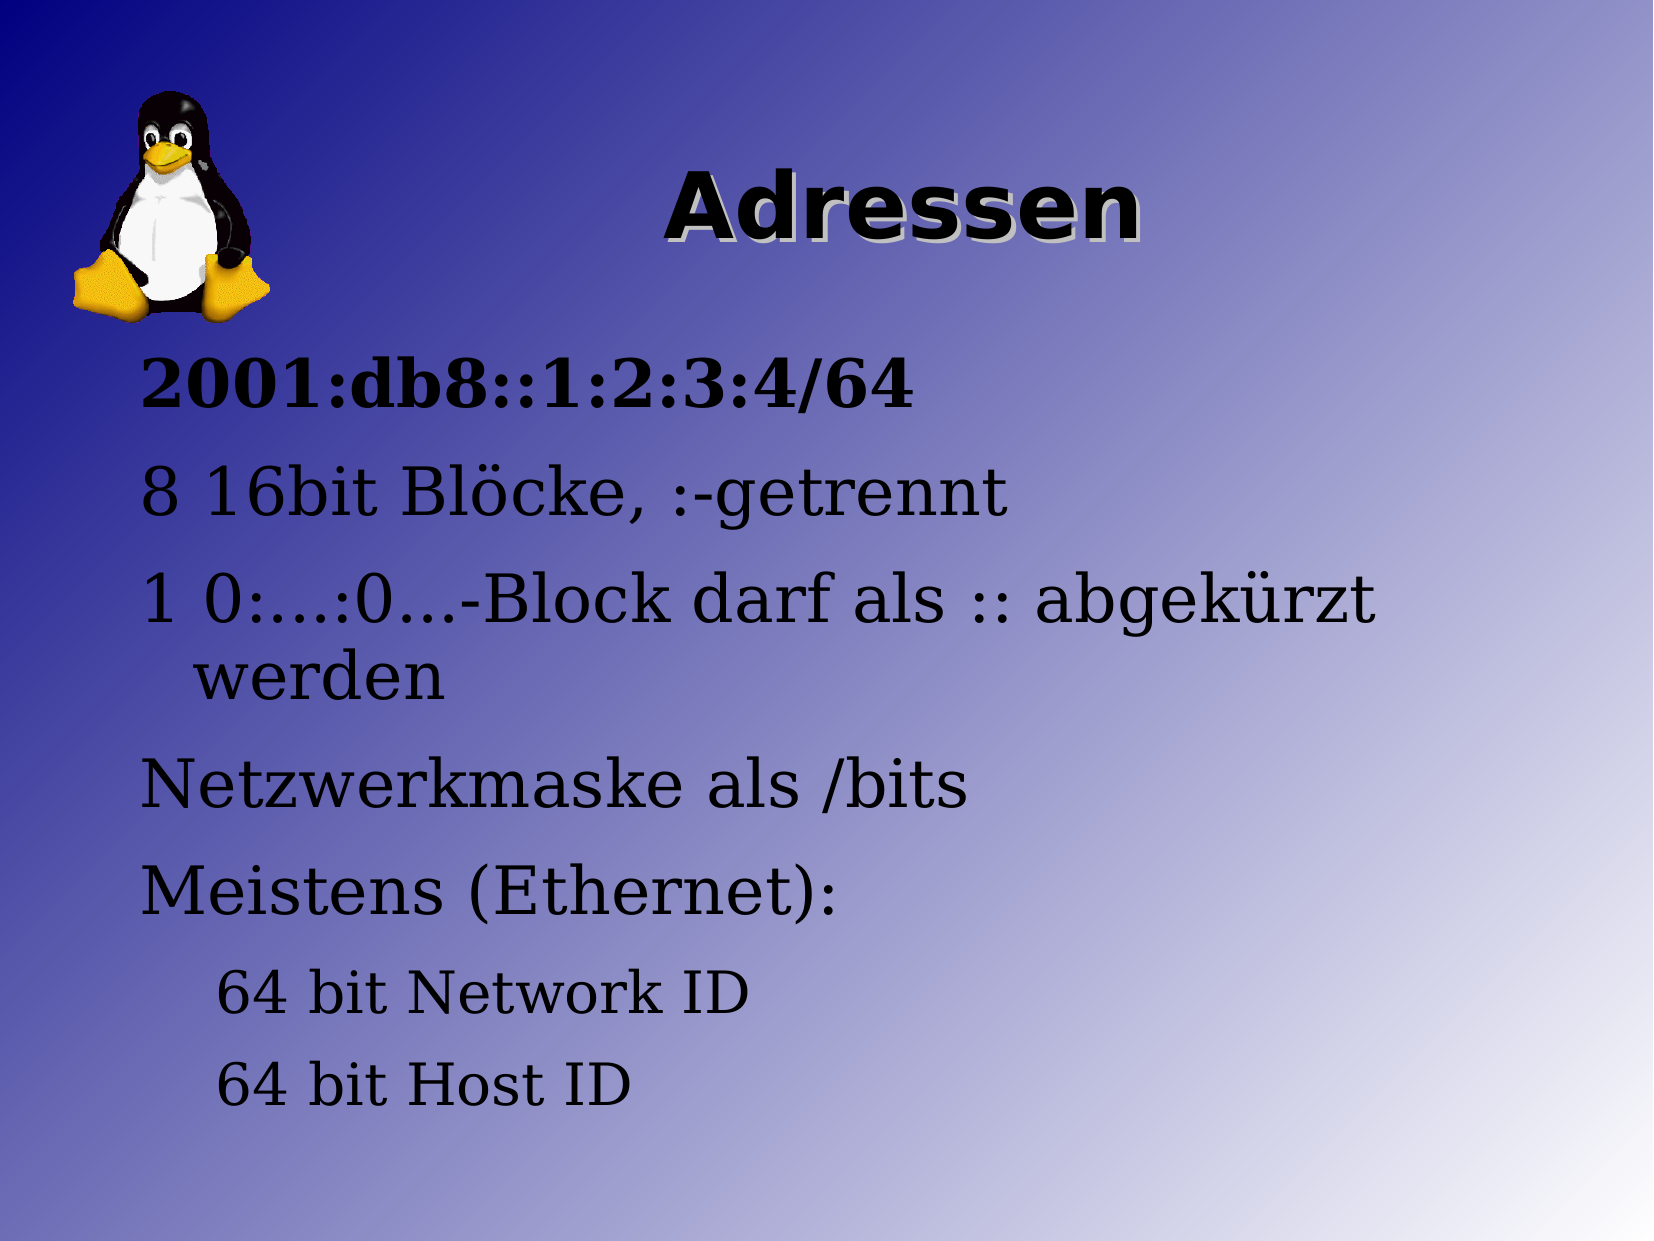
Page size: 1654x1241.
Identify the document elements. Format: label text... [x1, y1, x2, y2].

title Adressen [274, 102, 1533, 311]
list 2001:db8::1:2:3:4/64 8 16bit Blöcke, :-getrennt 1 0:...:0...-Block darf als :: abgekürzt werden Netzwerkmaske als /bits Meistens (Ethernet): 64 bit Network ID 64 bit Host ID [121, 344, 1533, 1127]
picture [73, 91, 270, 323]
